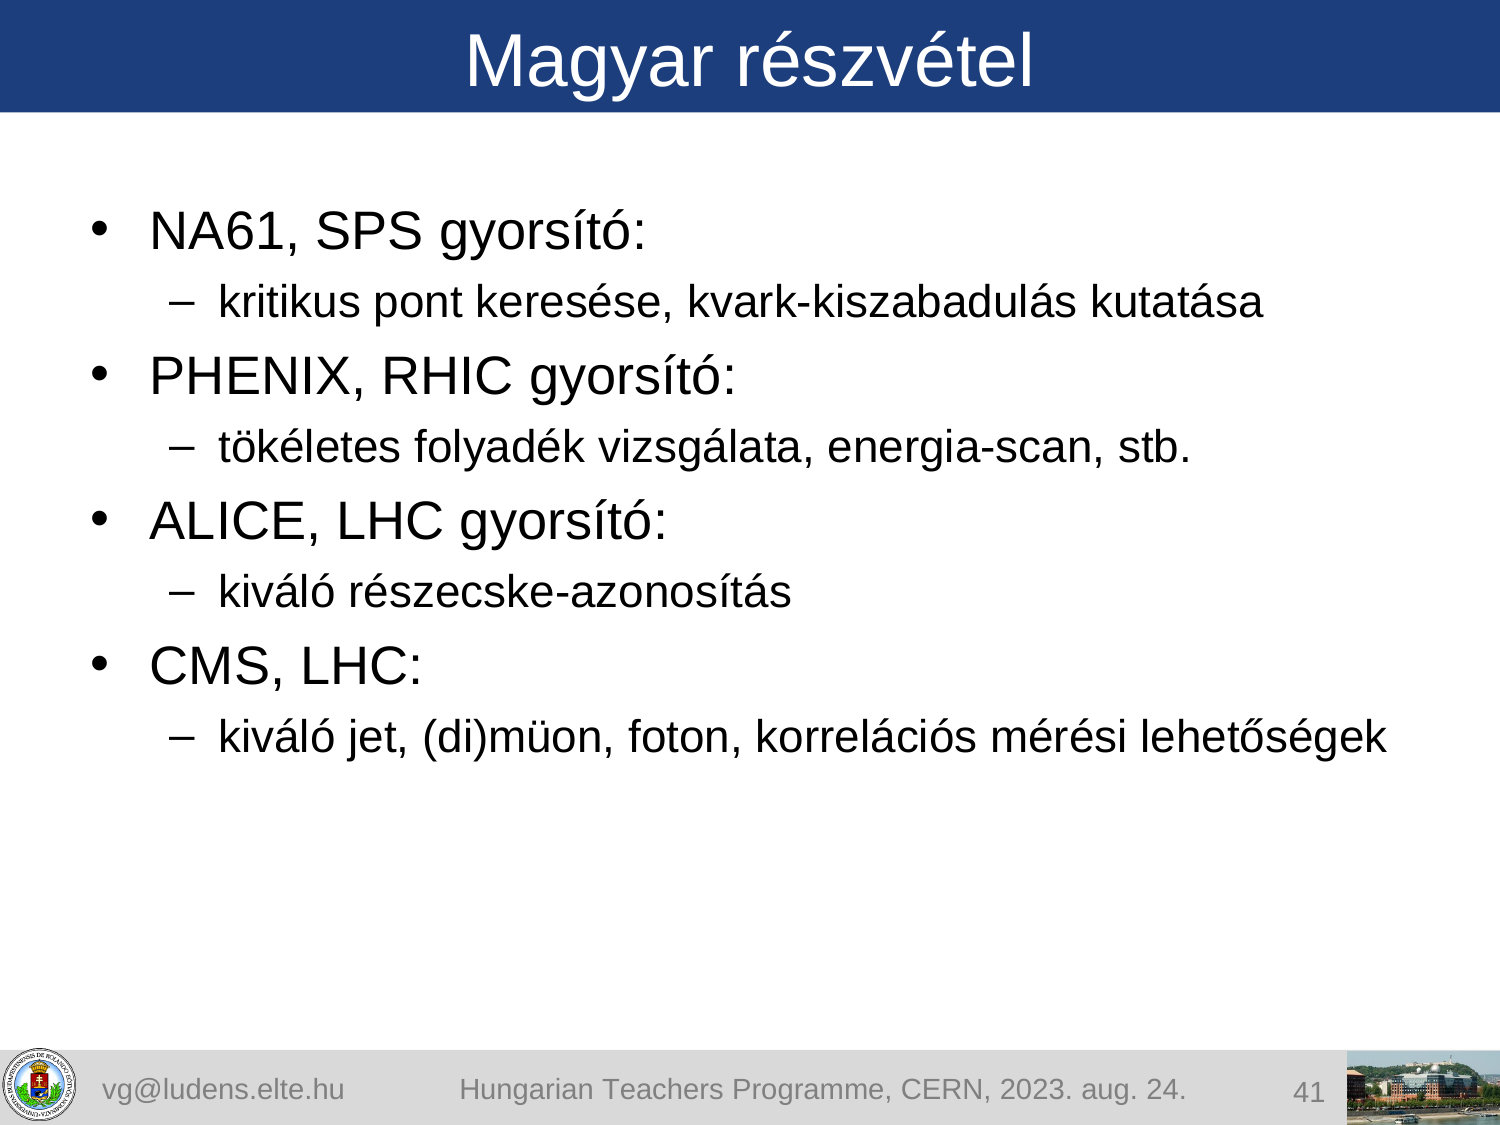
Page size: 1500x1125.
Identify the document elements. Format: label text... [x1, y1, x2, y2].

list NA61, SPS gyorsító: kritikus pont keresése, kvark-kiszabadulás kutatása PHENIX, RHIC gyorsító: tökéletes folyadék vizsgálata, energia-scan, stb. ALICE, LHC gyorsító: kiváló részecske-azonosítás CMS, LHC: kiváló jet, (di)müon, foton, korrelációs mérési lehetőségek [75, 187, 1438, 813]
picture [2, 1048, 76, 1121]
title Magyar részvétel [0, 0, 1500, 113]
picture [1347, 1051, 1500, 1125]
